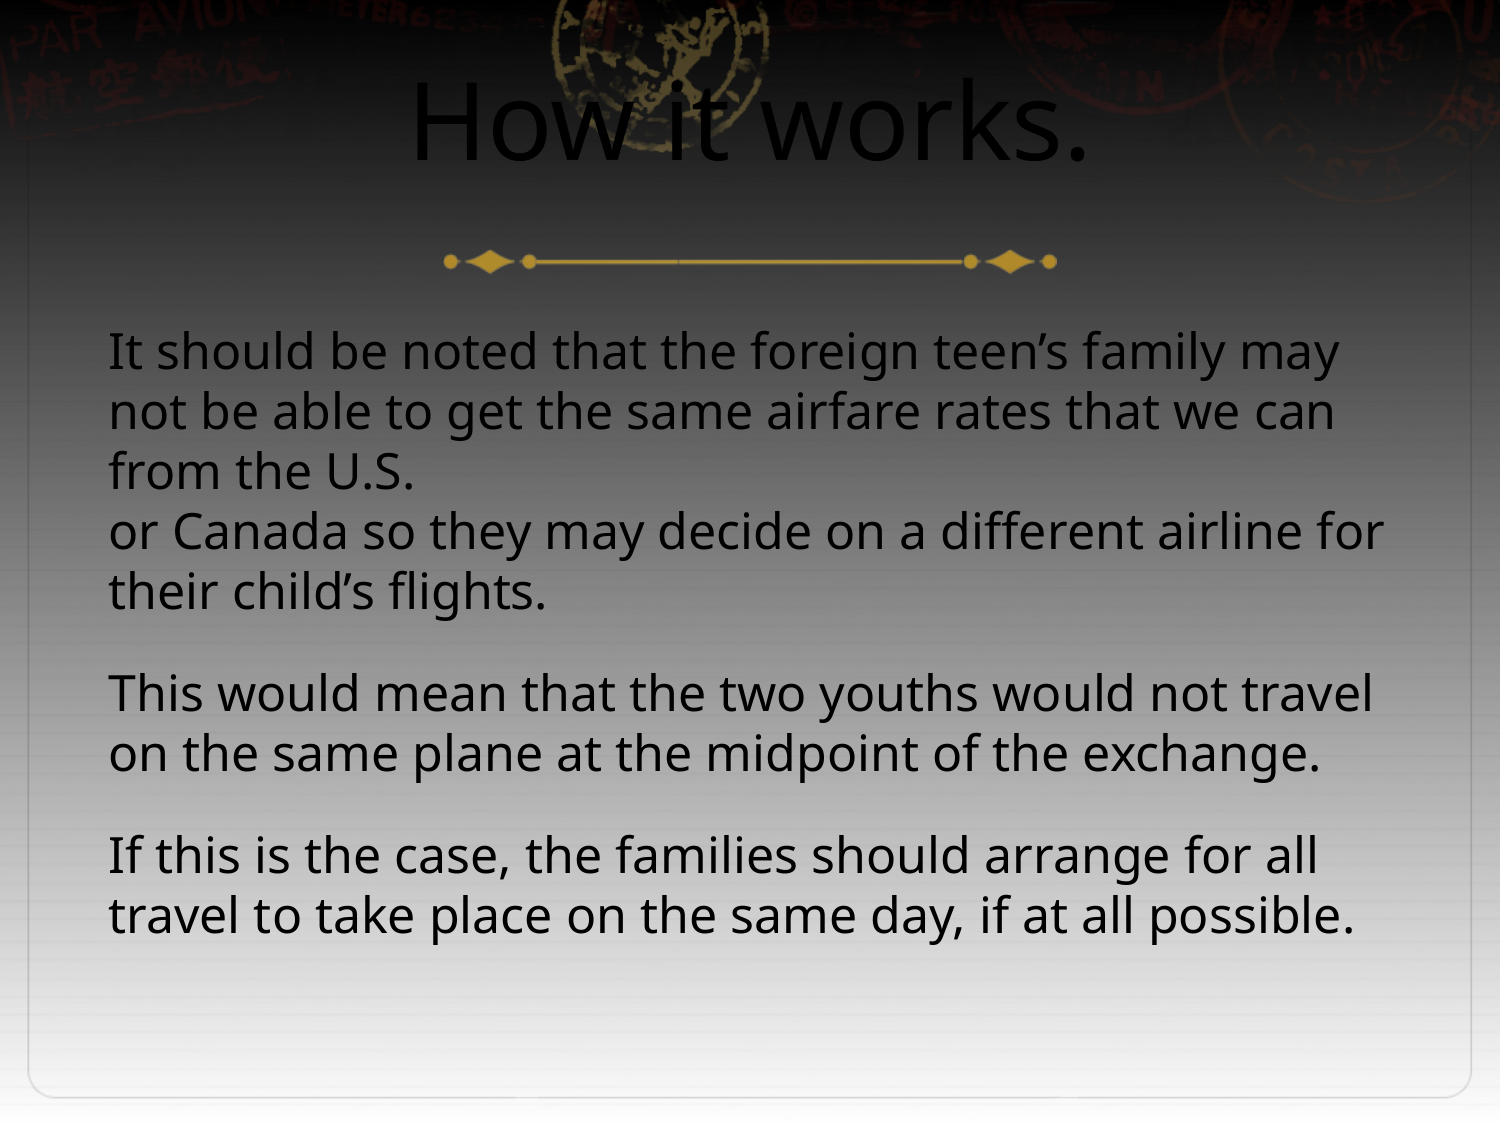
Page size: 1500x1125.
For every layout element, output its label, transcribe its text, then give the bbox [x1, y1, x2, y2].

title How it works. [93, 45, 1407, 233]
picture [0, 0, 1500, 1125]
list It should be noted that the foreign teen’s family may not be able to get the same airfare rates that we can from the U.S. or Canada so they may decide on a different airline for their child’s flights. This would mean that the two youths would not travel on the same plane at the midpoint of the exchange. If this is the case, the families should arrange for all travel to take place on the same day, if at all possible. [93, 312, 1407, 988]
